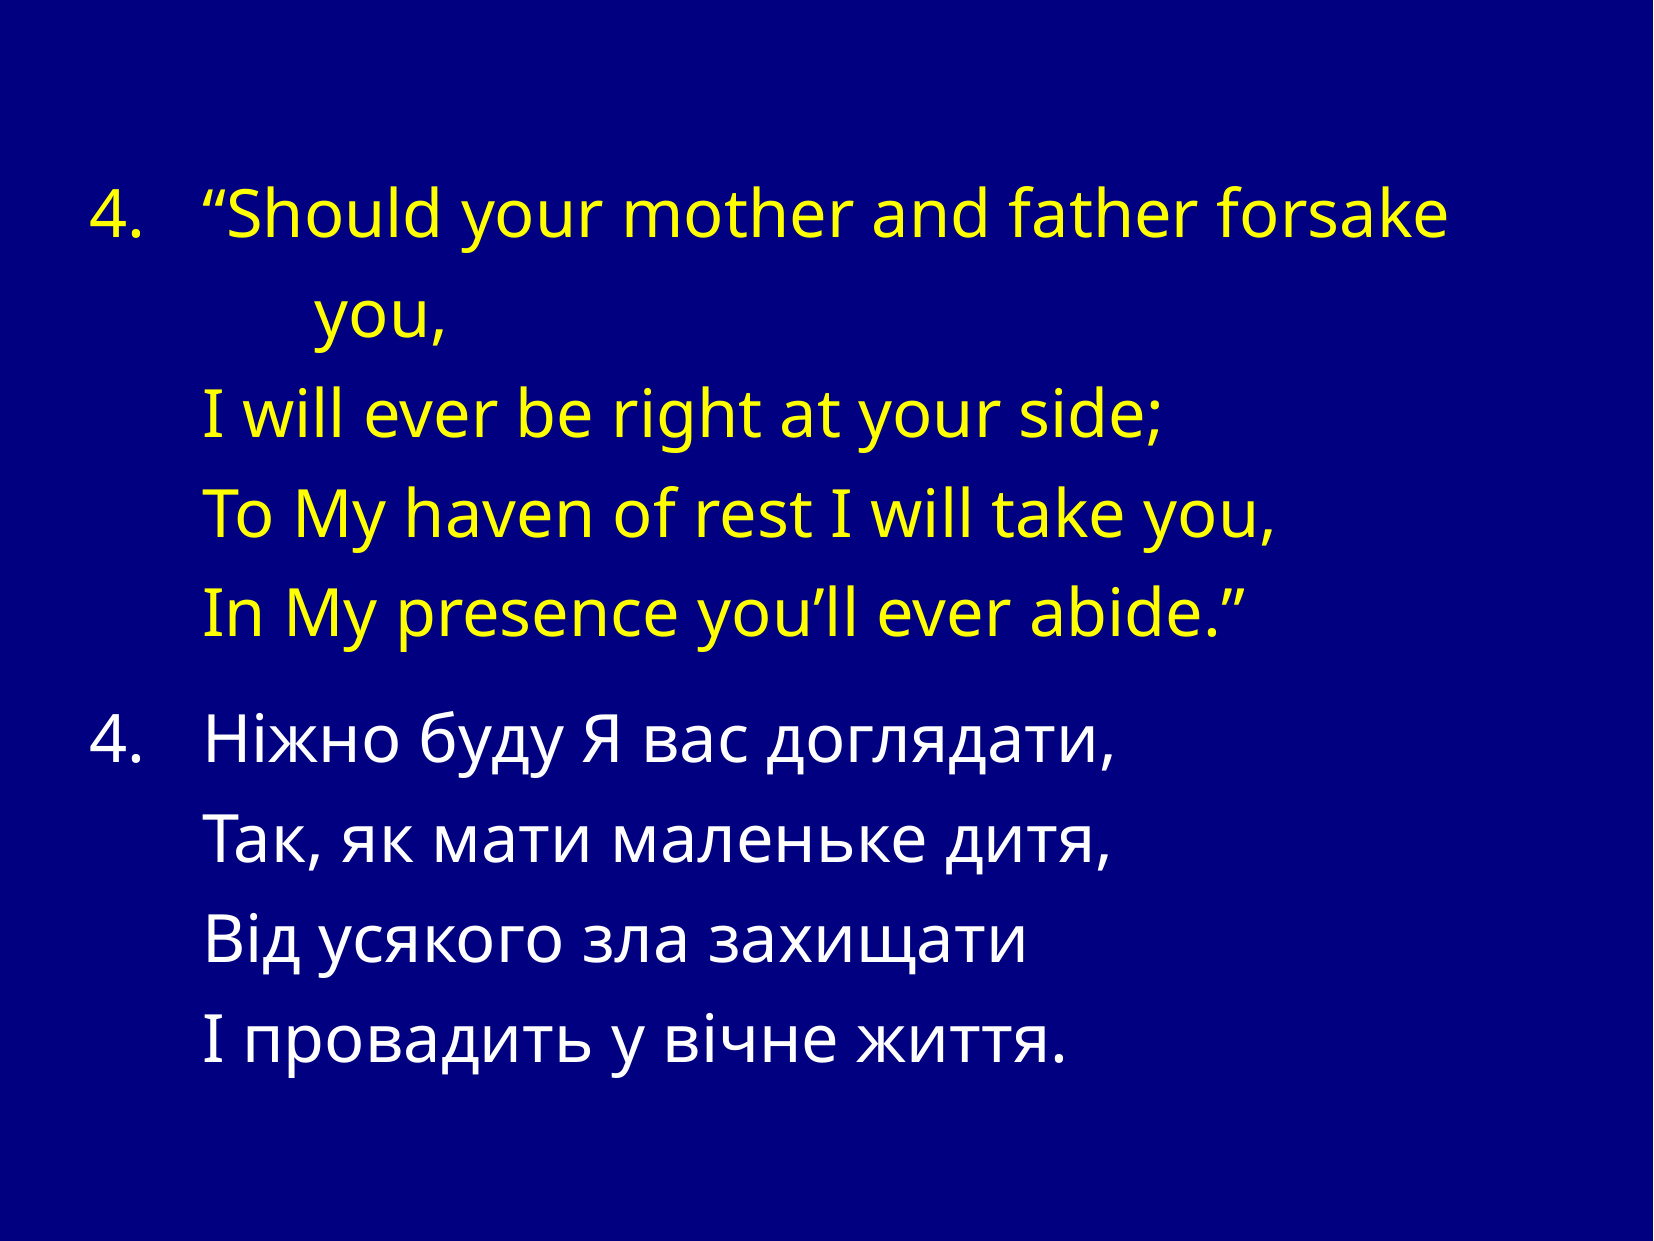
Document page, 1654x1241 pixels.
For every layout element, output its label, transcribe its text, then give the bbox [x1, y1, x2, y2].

text_box 4. Ніжно буду Я вас доглядати, Так, як мати маленьке дитя, Від усякого зла захищати І провадить у вічне життя. [75, 675, 1576, 1163]
text_box 4. “Should your mother and father forsake you, I will ever be right at your side; To My haven of rest I will take you, In My presence you’ll ever abide.” [75, 150, 1576, 638]
